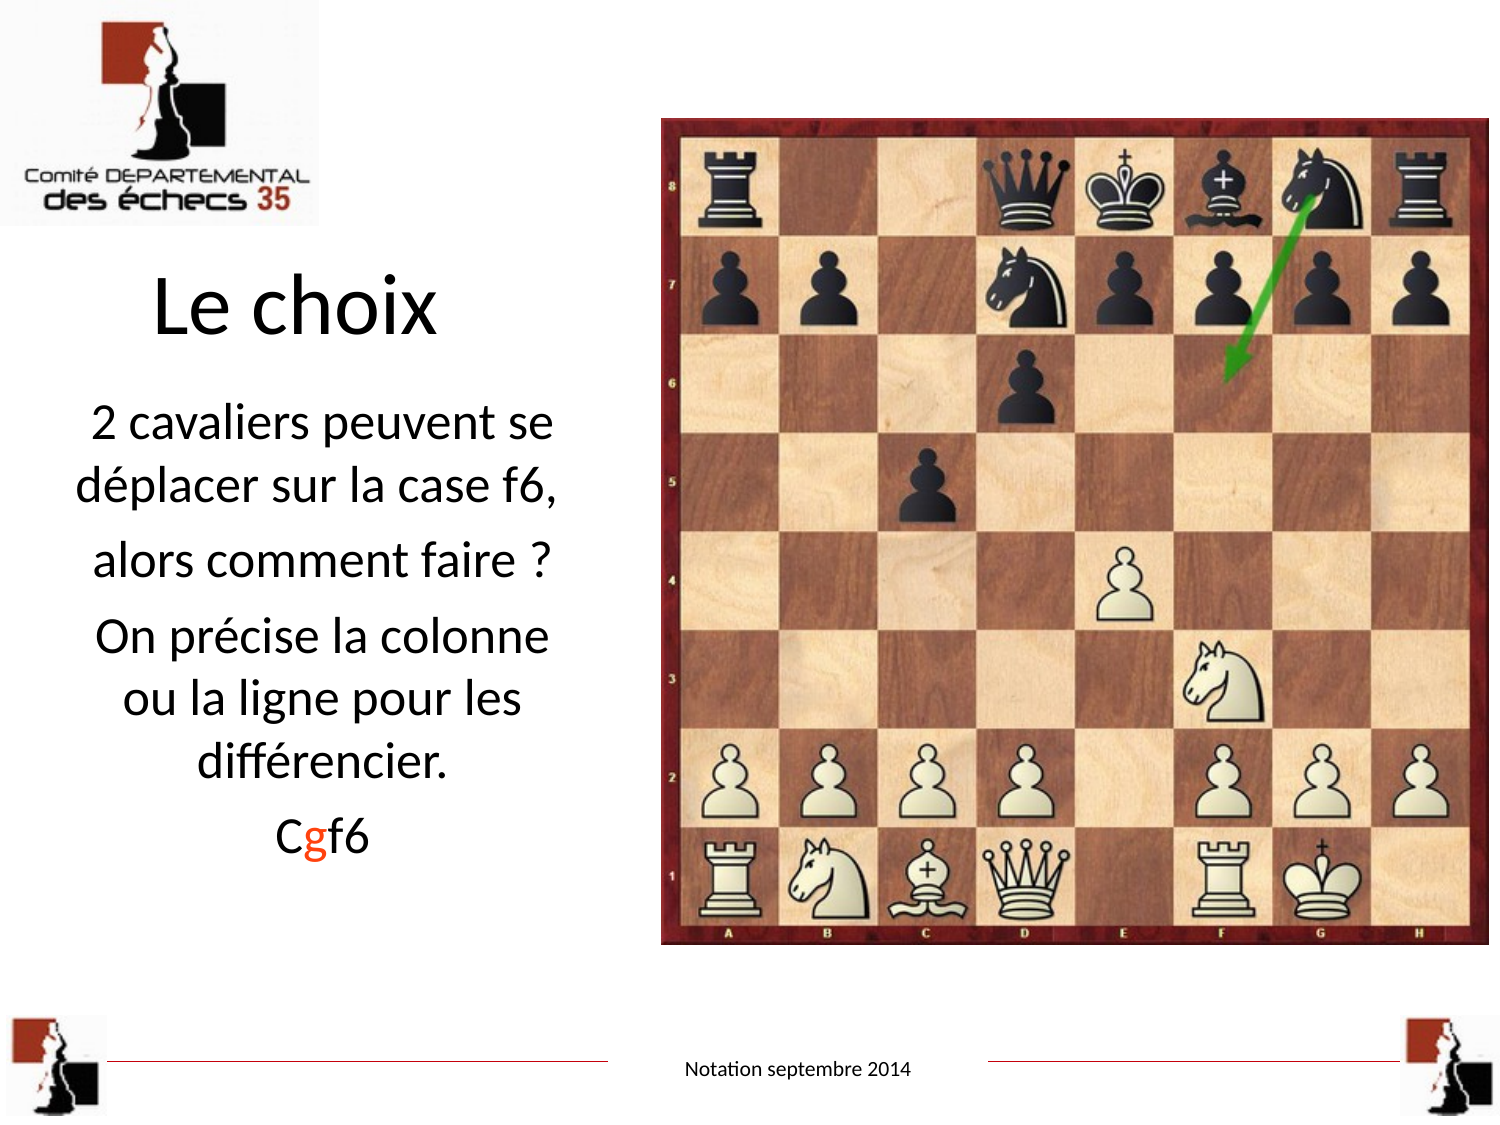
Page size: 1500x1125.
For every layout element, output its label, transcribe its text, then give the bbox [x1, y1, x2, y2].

picture [0, 0, 319, 153]
title Le choix [0, 153, 626, 377]
picture [6, 1015, 107, 1116]
picture [661, 118, 1489, 945]
list 2 cavaliers peuvent se déplacer sur la case f6, alors comment faire ? On précise la colonne ou la ligne pour les différencier. Cgf6 [0, 377, 661, 875]
picture [1400, 1015, 1500, 1116]
